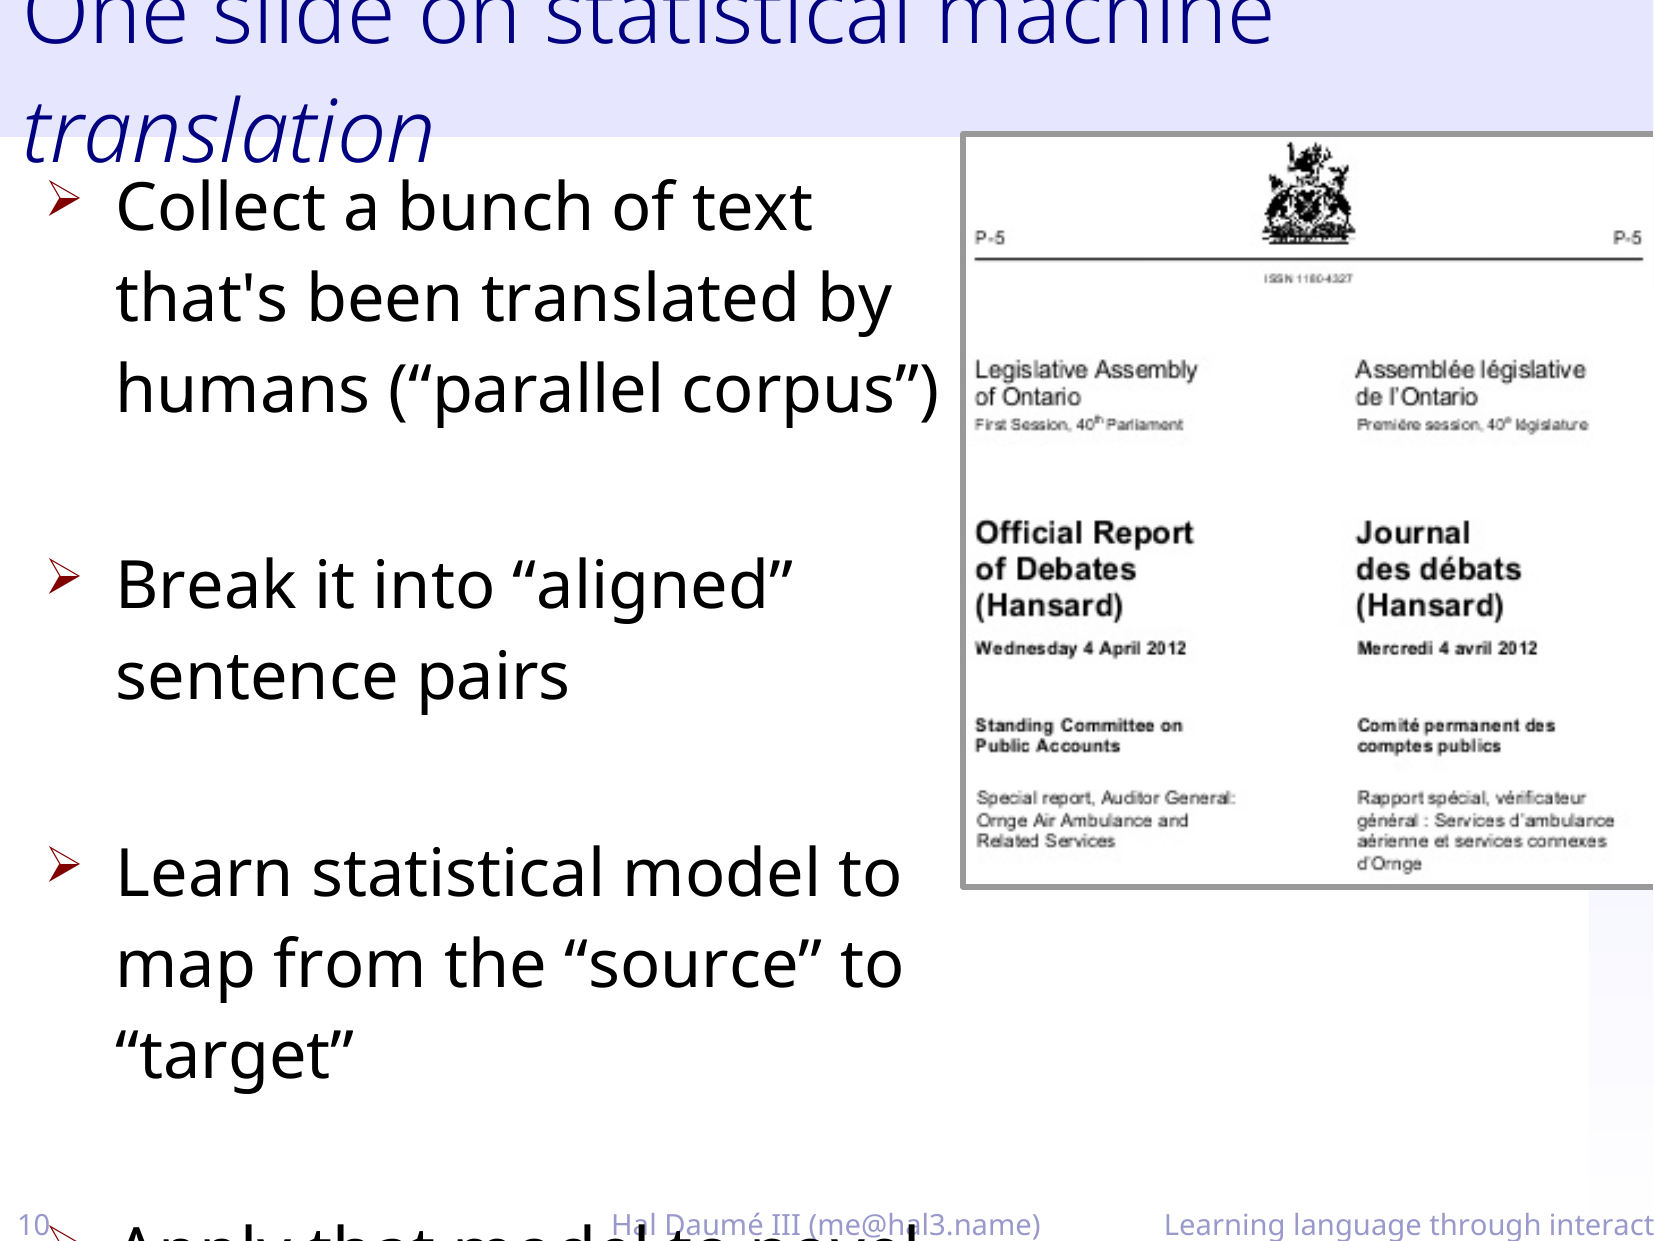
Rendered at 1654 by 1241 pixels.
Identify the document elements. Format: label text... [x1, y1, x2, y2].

list Collect a bunch of text that's been translated by humans (“parallel corpus”) Break it into “aligned” sentence pairs Learn statistical model to map from the “source” to “target” Apply that model to novel “unseen” sentences that you want to translate [32, 159, 956, 1207]
picture [966, 136, 1654, 884]
title One slide on statistical machine translation [22, 8, 1639, 131]
